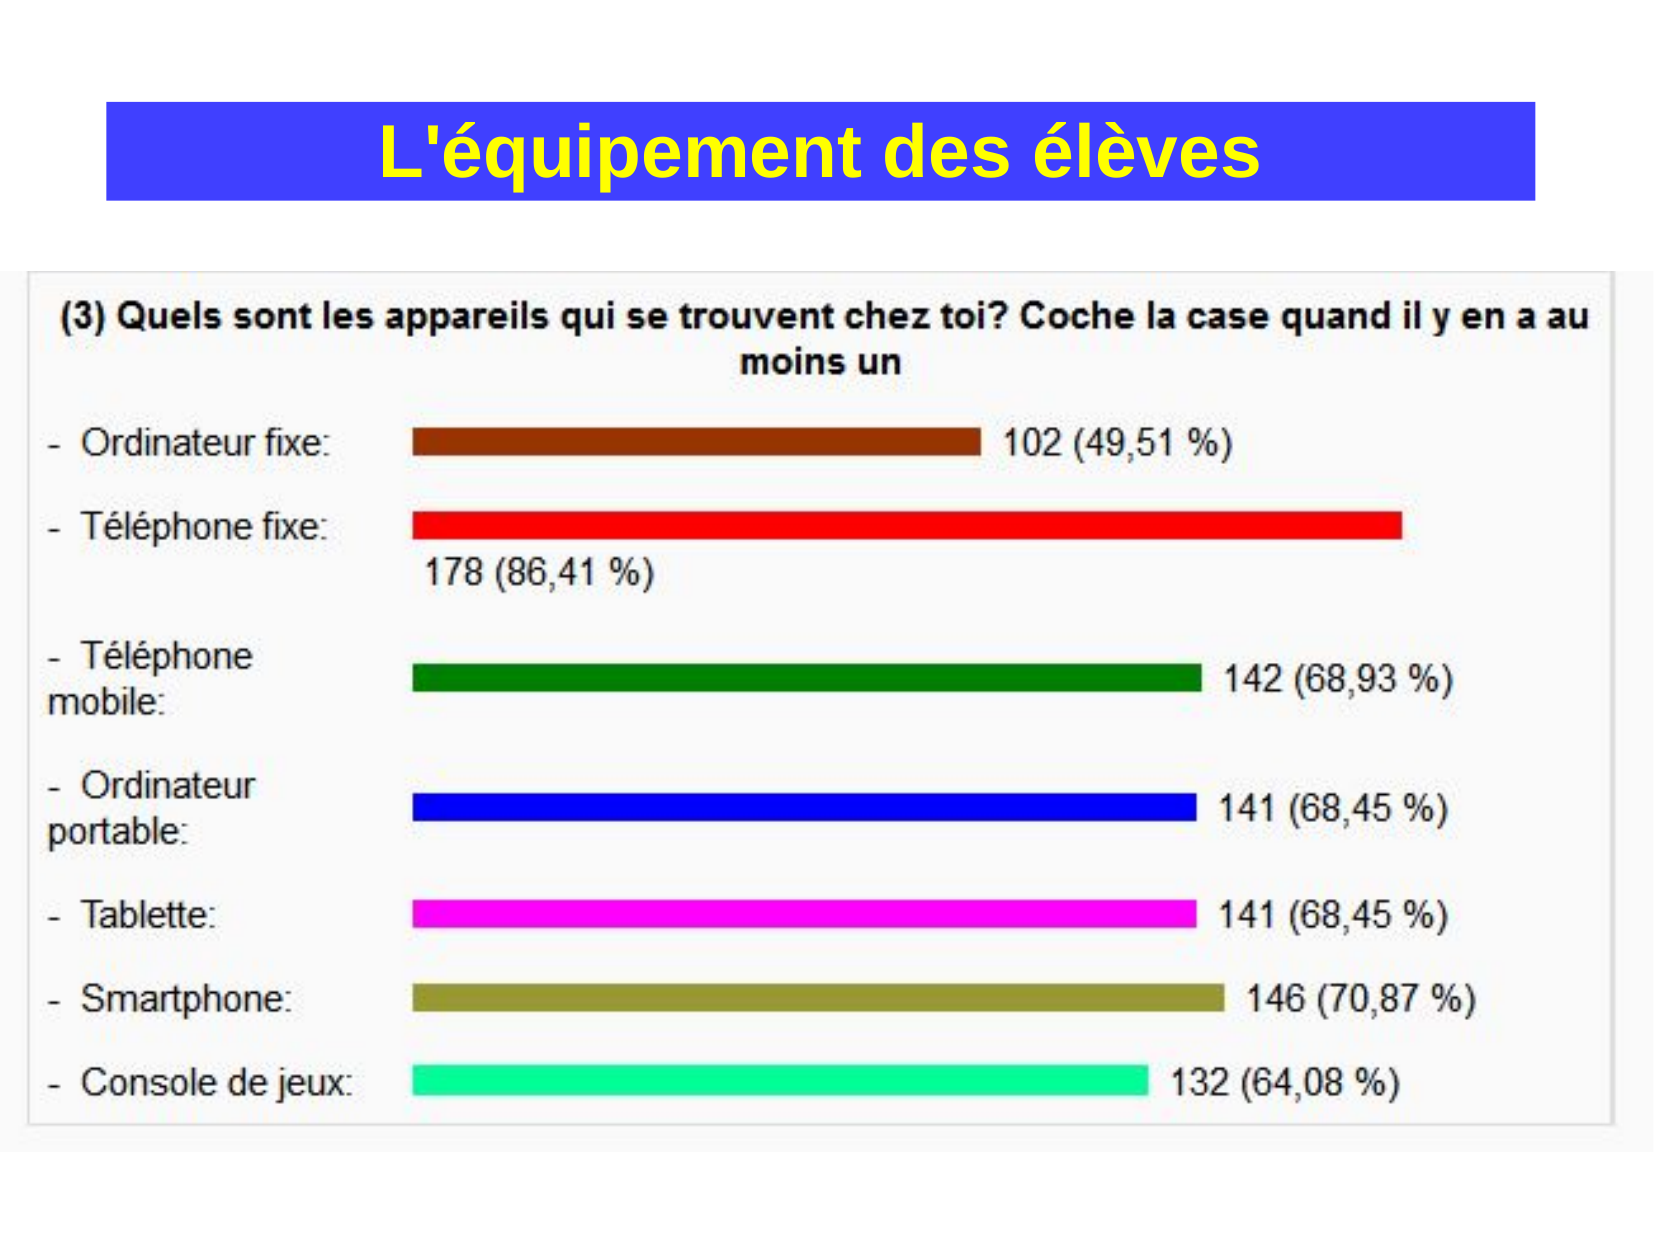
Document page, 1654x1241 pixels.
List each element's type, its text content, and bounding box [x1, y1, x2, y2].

text_box L'équipement des élèves [106, 101, 1536, 201]
picture [0, 271, 1654, 1152]
